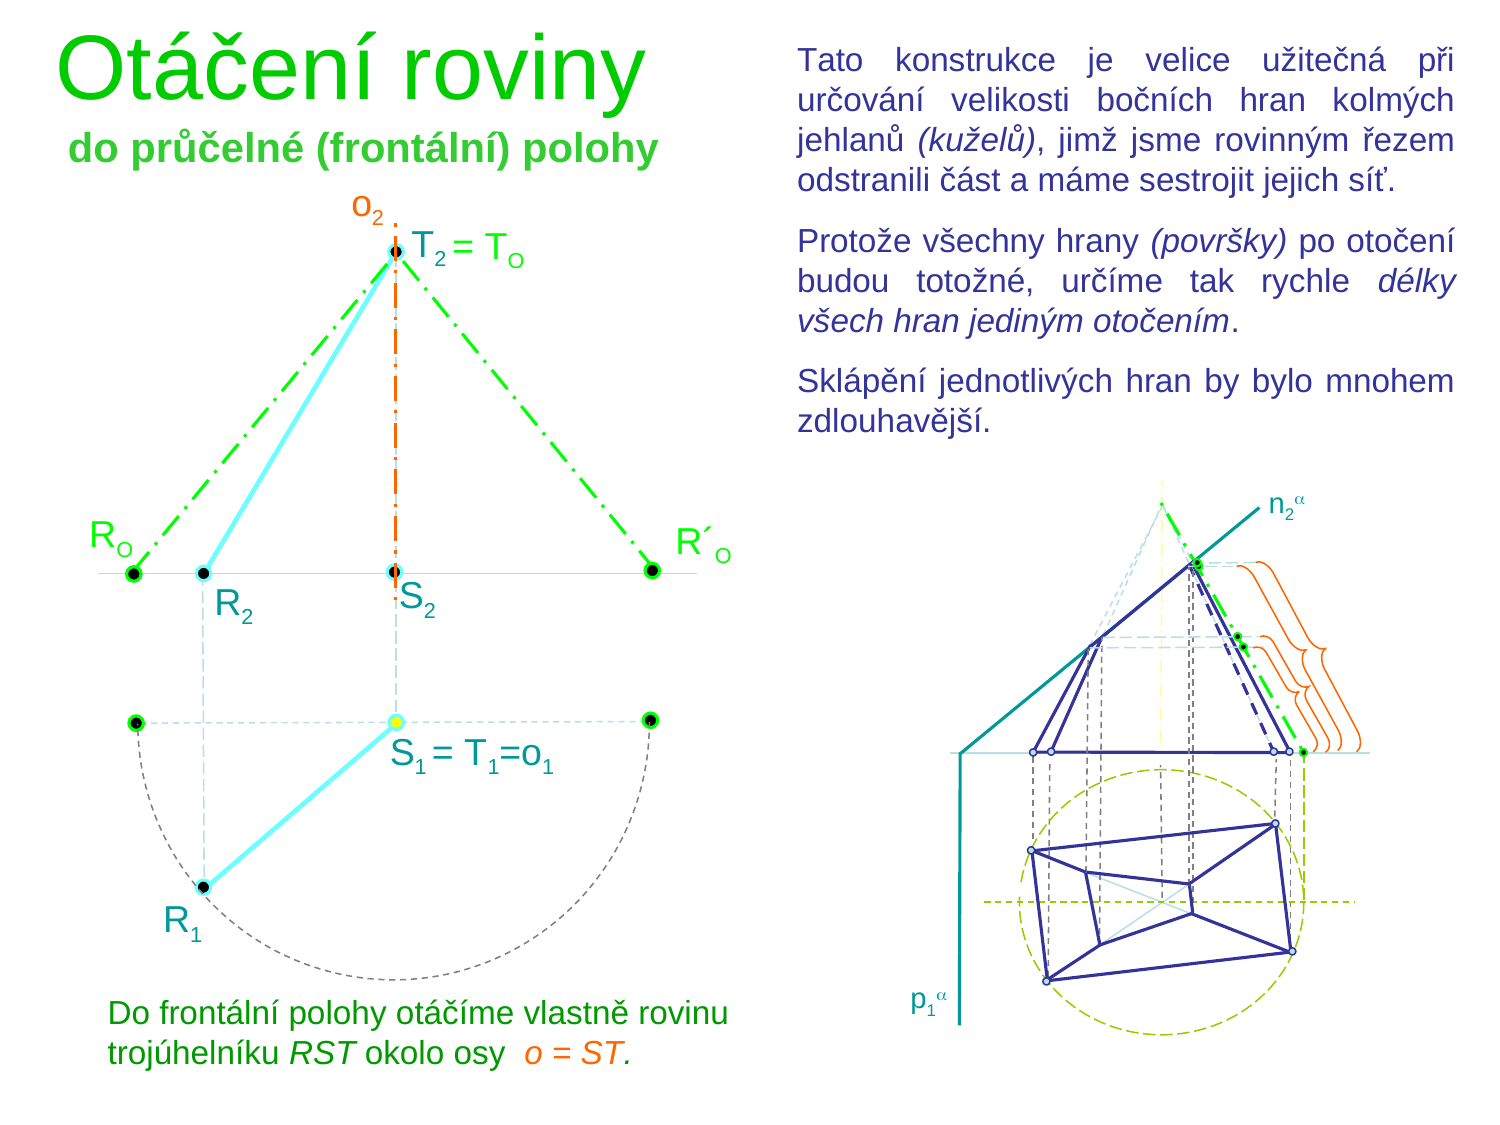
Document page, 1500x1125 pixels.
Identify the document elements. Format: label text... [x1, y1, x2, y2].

text_box R2 [199, 570, 299, 637]
text_box [1234, 633, 1242, 641]
text_box R´O [660, 509, 760, 576]
text_box = TO [437, 214, 568, 281]
text_box [643, 712, 658, 728]
text_box [1027, 846, 1035, 854]
text_box do průčelné (frontální) polohy [53, 113, 722, 180]
text_box Tato konstrukce je velice užitečná při určování velikosti bočních hran kolmých jehlanů (kuželů), jimž jsme rovinným řezem odstranili část a máme sestrojit jejich síť. Protože všechny hrany (površky) po otočení budou totožné, určíme tak rychle délky všech hran jediným otočením. Sklápění jednotlivých hran by bylo mnohem zdlouhavější. [782, 30, 1471, 448]
text_box n2 [1253, 476, 1363, 532]
text_box [1270, 748, 1278, 756]
text_box [1047, 748, 1055, 756]
text_box o2 [336, 171, 425, 238]
text_box [1029, 748, 1037, 756]
text_box = T1=o1 [417, 720, 588, 787]
text_box T2 [396, 212, 469, 279]
title Otáčení roviny [0, 0, 703, 126]
text_box [388, 245, 394, 259]
text_box [196, 879, 211, 887]
text_box p1 [895, 972, 1005, 1028]
text_box [1239, 643, 1247, 651]
text_box [1193, 559, 1203, 571]
text_box [645, 563, 660, 578]
text_box [1042, 977, 1051, 985]
text_box [126, 570, 142, 582]
text_box [389, 715, 403, 720]
text_box [1299, 748, 1308, 756]
text_box [1288, 947, 1296, 955]
text_box [1271, 819, 1279, 828]
text_box Do frontální polohy otáčíme vlastně rovinu trojúhelníku RST okolo osy o = ST. [92, 983, 837, 1080]
text_box S2 [384, 563, 485, 631]
text_box [1285, 748, 1293, 756]
text_box RO [74, 502, 173, 570]
text_box R1 [148, 887, 247, 955]
text_box [128, 715, 144, 731]
text_box [196, 566, 211, 579]
text_box S1 [374, 720, 417, 787]
